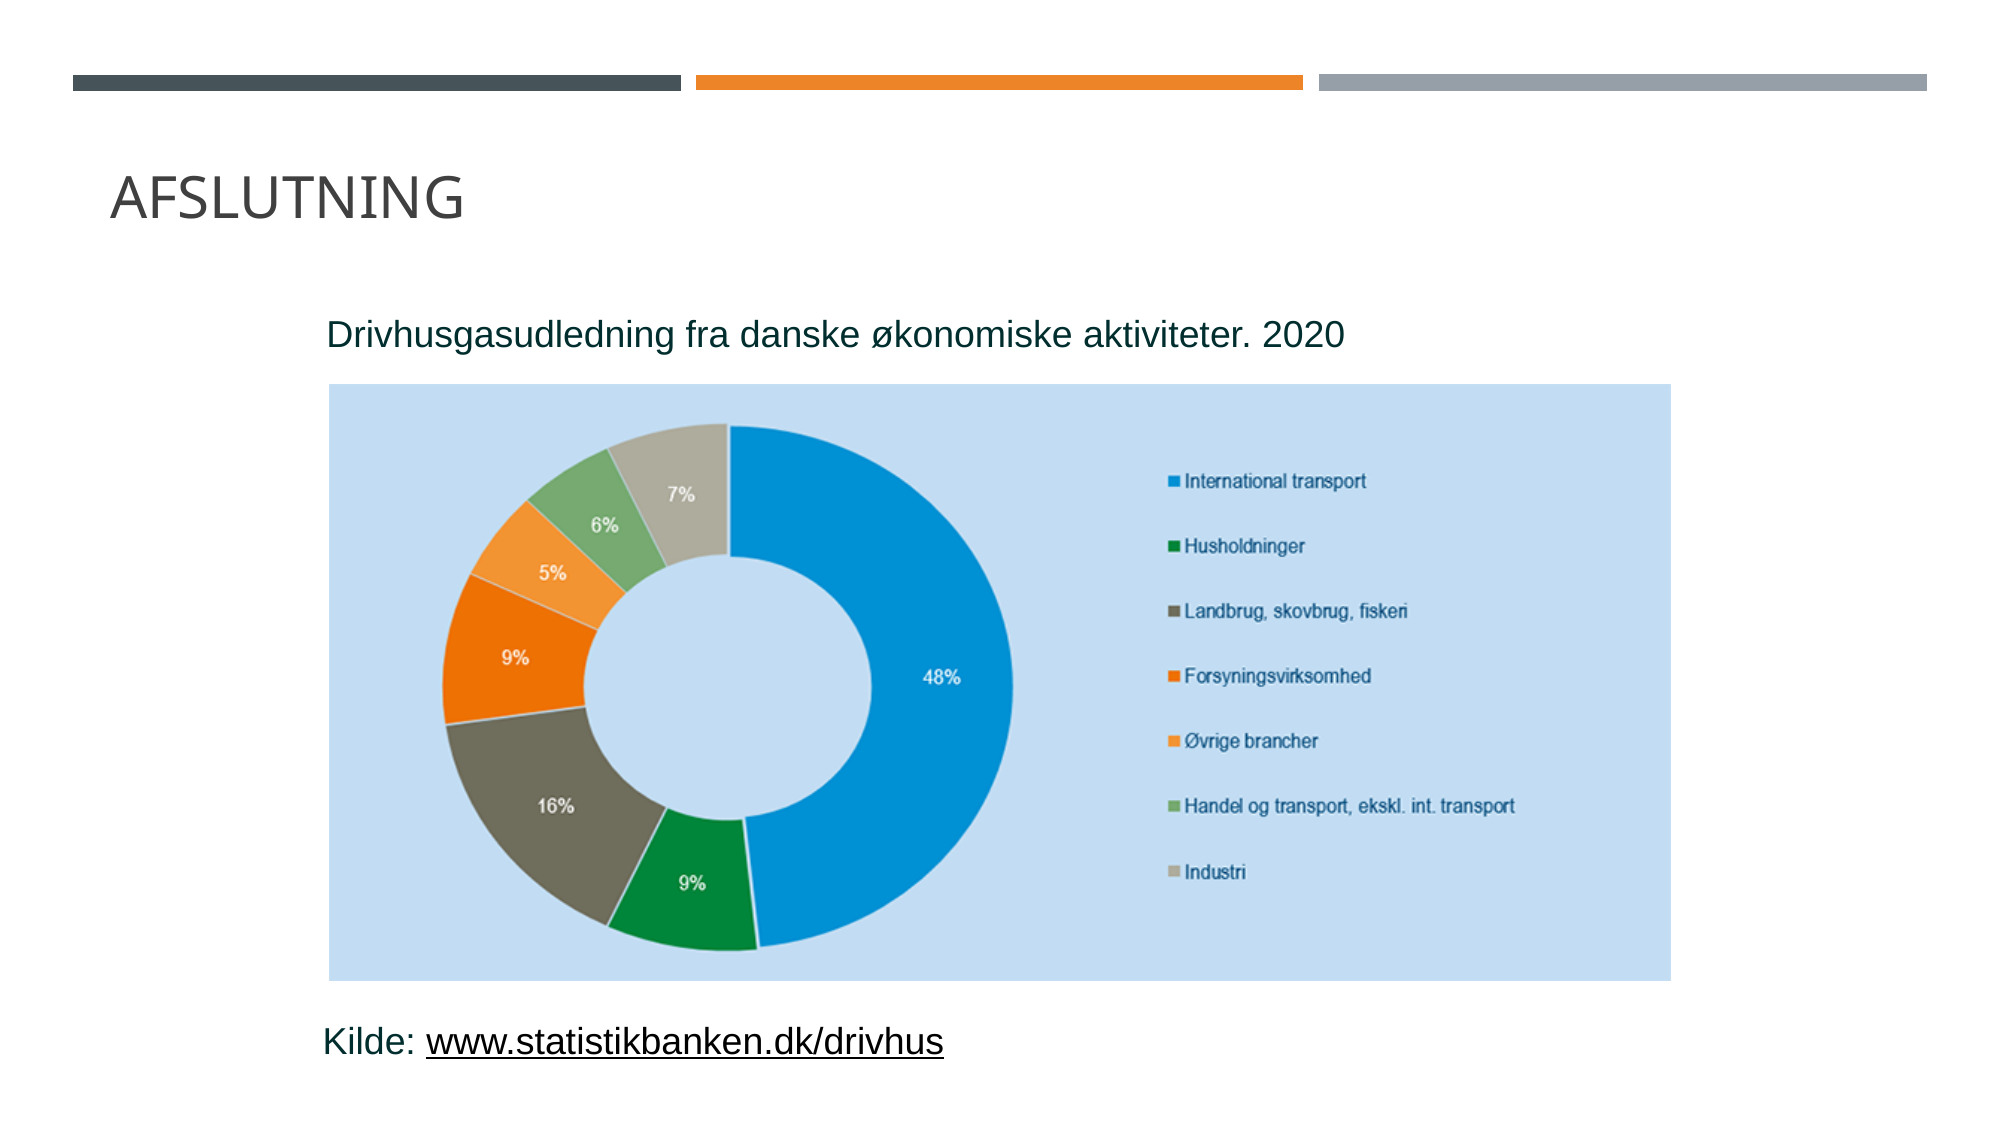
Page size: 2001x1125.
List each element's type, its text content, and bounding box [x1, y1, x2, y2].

title Afslutning [95, 115, 1905, 238]
text_box Kilde: www.statistikbanken.dk/drivhus [232, 1009, 1233, 1111]
picture [329, 384, 1671, 981]
text_box Drivhusgasudledning fra danske økonomiske aktiviteter. 2020 [311, 302, 1574, 363]
